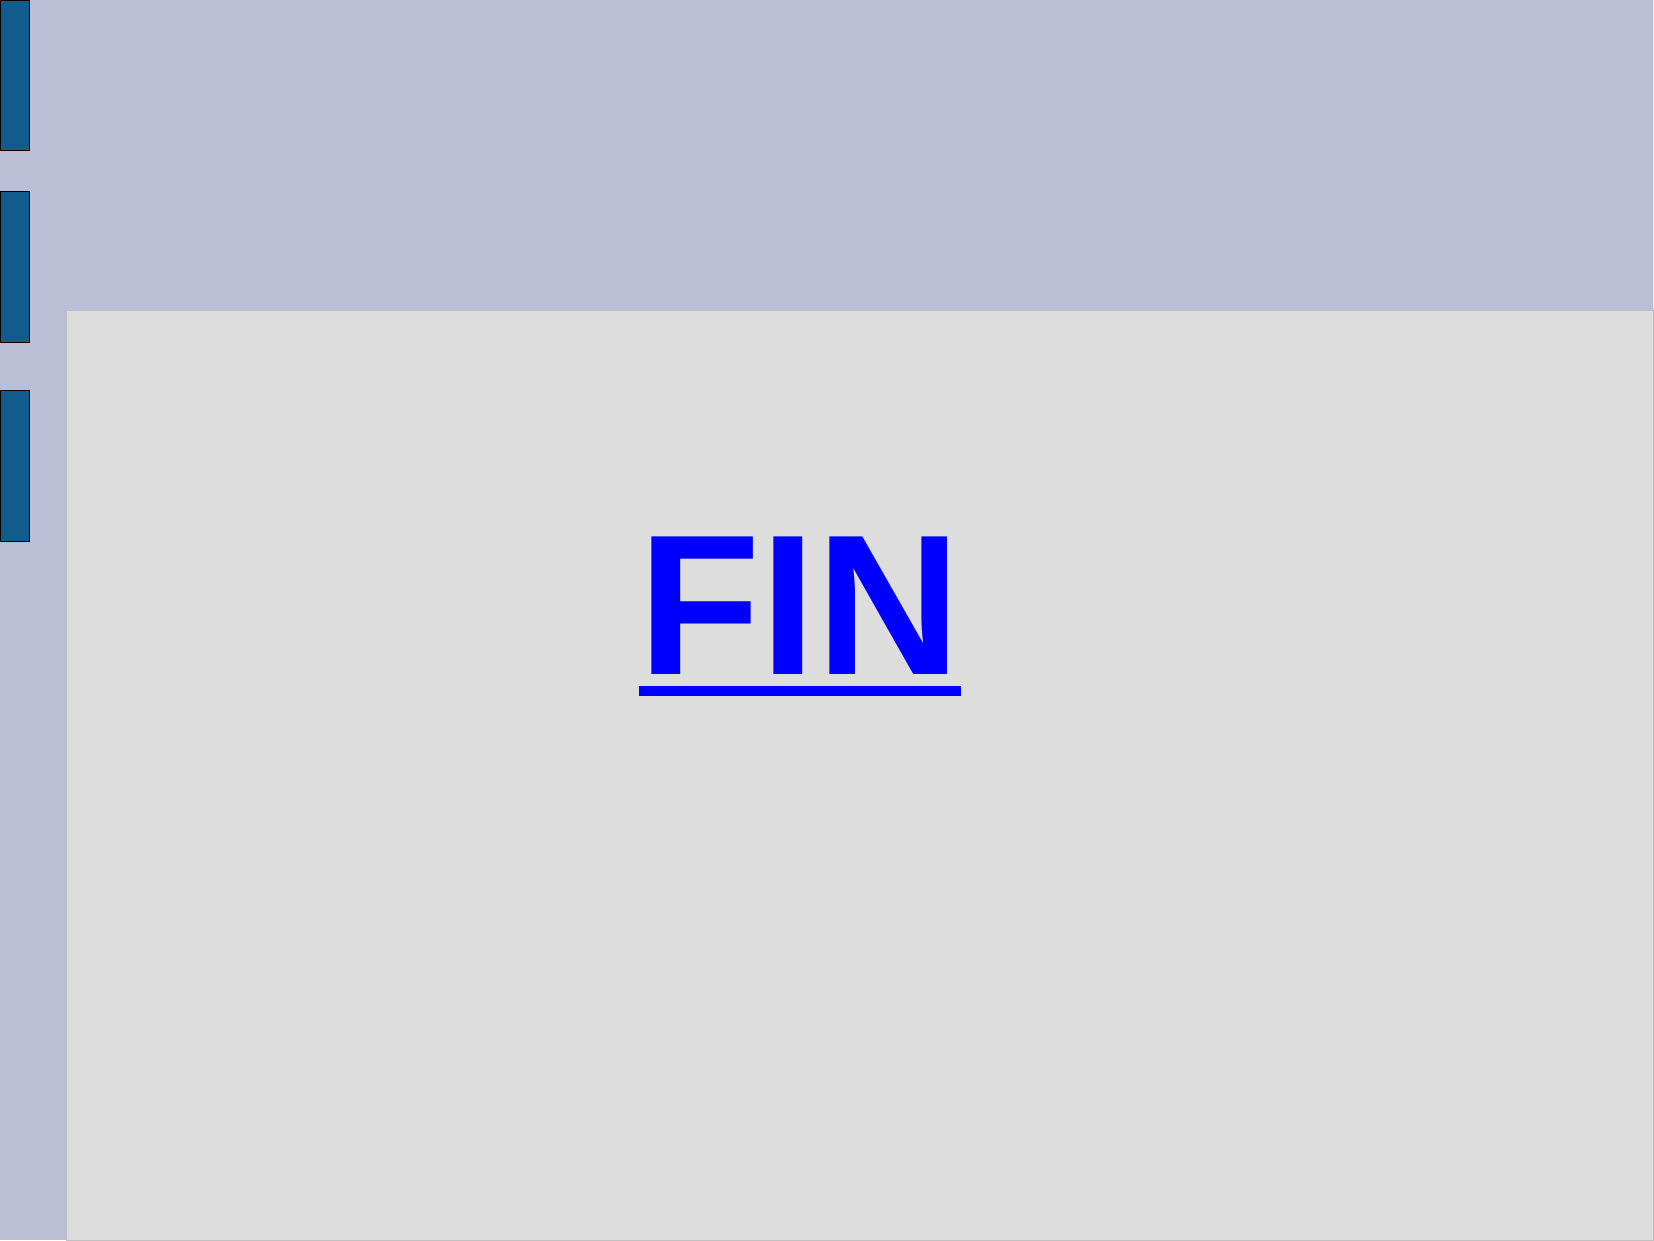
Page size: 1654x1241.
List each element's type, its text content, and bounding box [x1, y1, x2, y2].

title FIN [93, 493, 1506, 718]
